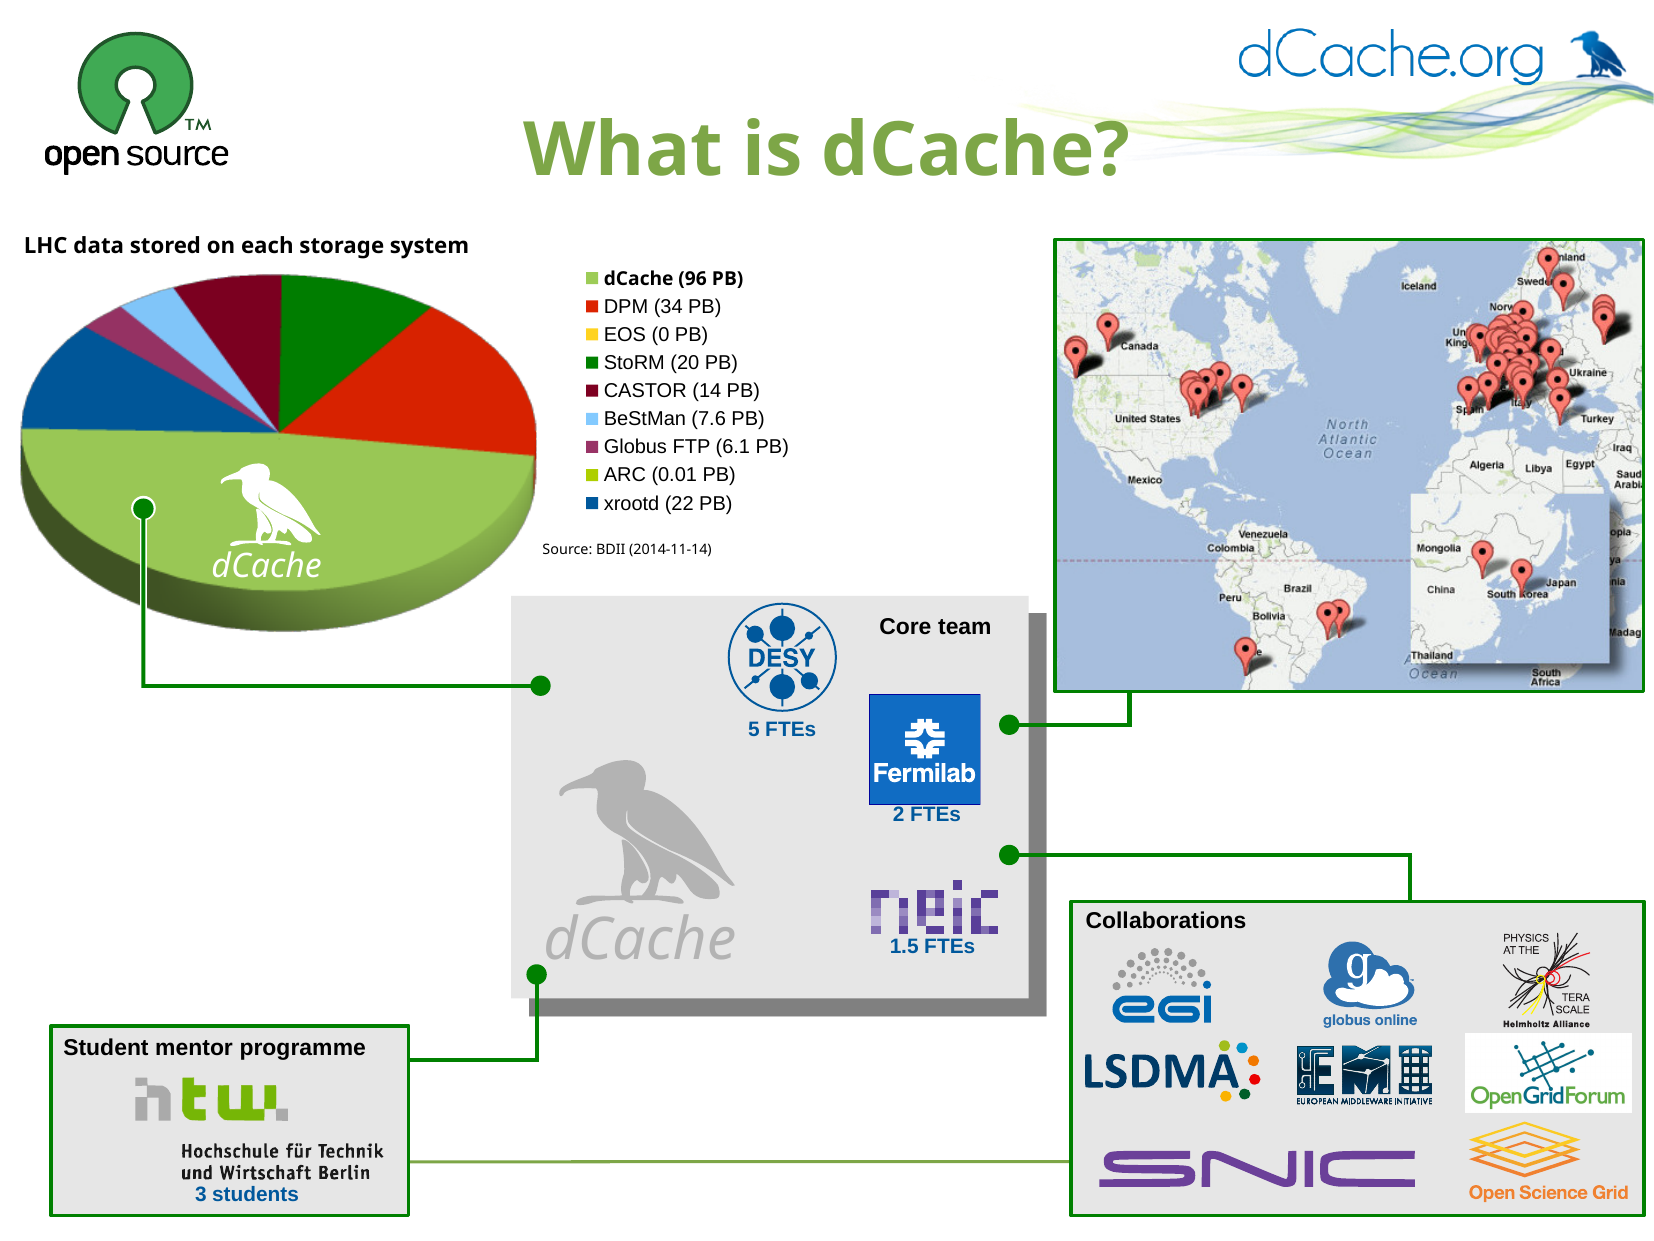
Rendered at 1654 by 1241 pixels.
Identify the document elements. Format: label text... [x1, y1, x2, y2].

text_box 5 FTEs [707, 709, 857, 754]
text_box 2 FTEs [852, 795, 1002, 840]
picture [956, 16, 1654, 169]
text_box Core team [864, 606, 1014, 664]
picture [869, 694, 981, 795]
picture [871, 880, 998, 927]
picture [1502, 932, 1591, 1028]
text_box 1.5 FTEs [841, 927, 1024, 972]
text_box Collaborations [1070, 900, 1281, 947]
picture [1098, 936, 1224, 1036]
text_box [511, 595, 1029, 999]
text_box Student mentor programme [48, 1027, 416, 1074]
picture [1465, 1033, 1632, 1113]
picture [721, 596, 843, 718]
picture [1085, 1040, 1261, 1102]
text_box [131, 495, 156, 520]
picture [1056, 241, 1642, 690]
picture [1468, 1121, 1628, 1203]
picture [135, 1077, 384, 1180]
text_box 3 students [162, 1175, 332, 1220]
picture [18, 236, 788, 638]
picture [543, 760, 742, 961]
picture [1095, 1146, 1419, 1191]
picture [1323, 941, 1417, 1028]
picture [35, 17, 237, 183]
title What is dCache? [82, 42, 1571, 250]
picture [1265, 1035, 1462, 1118]
text_box [1071, 901, 1645, 1216]
text_box [51, 1074, 409, 1216]
